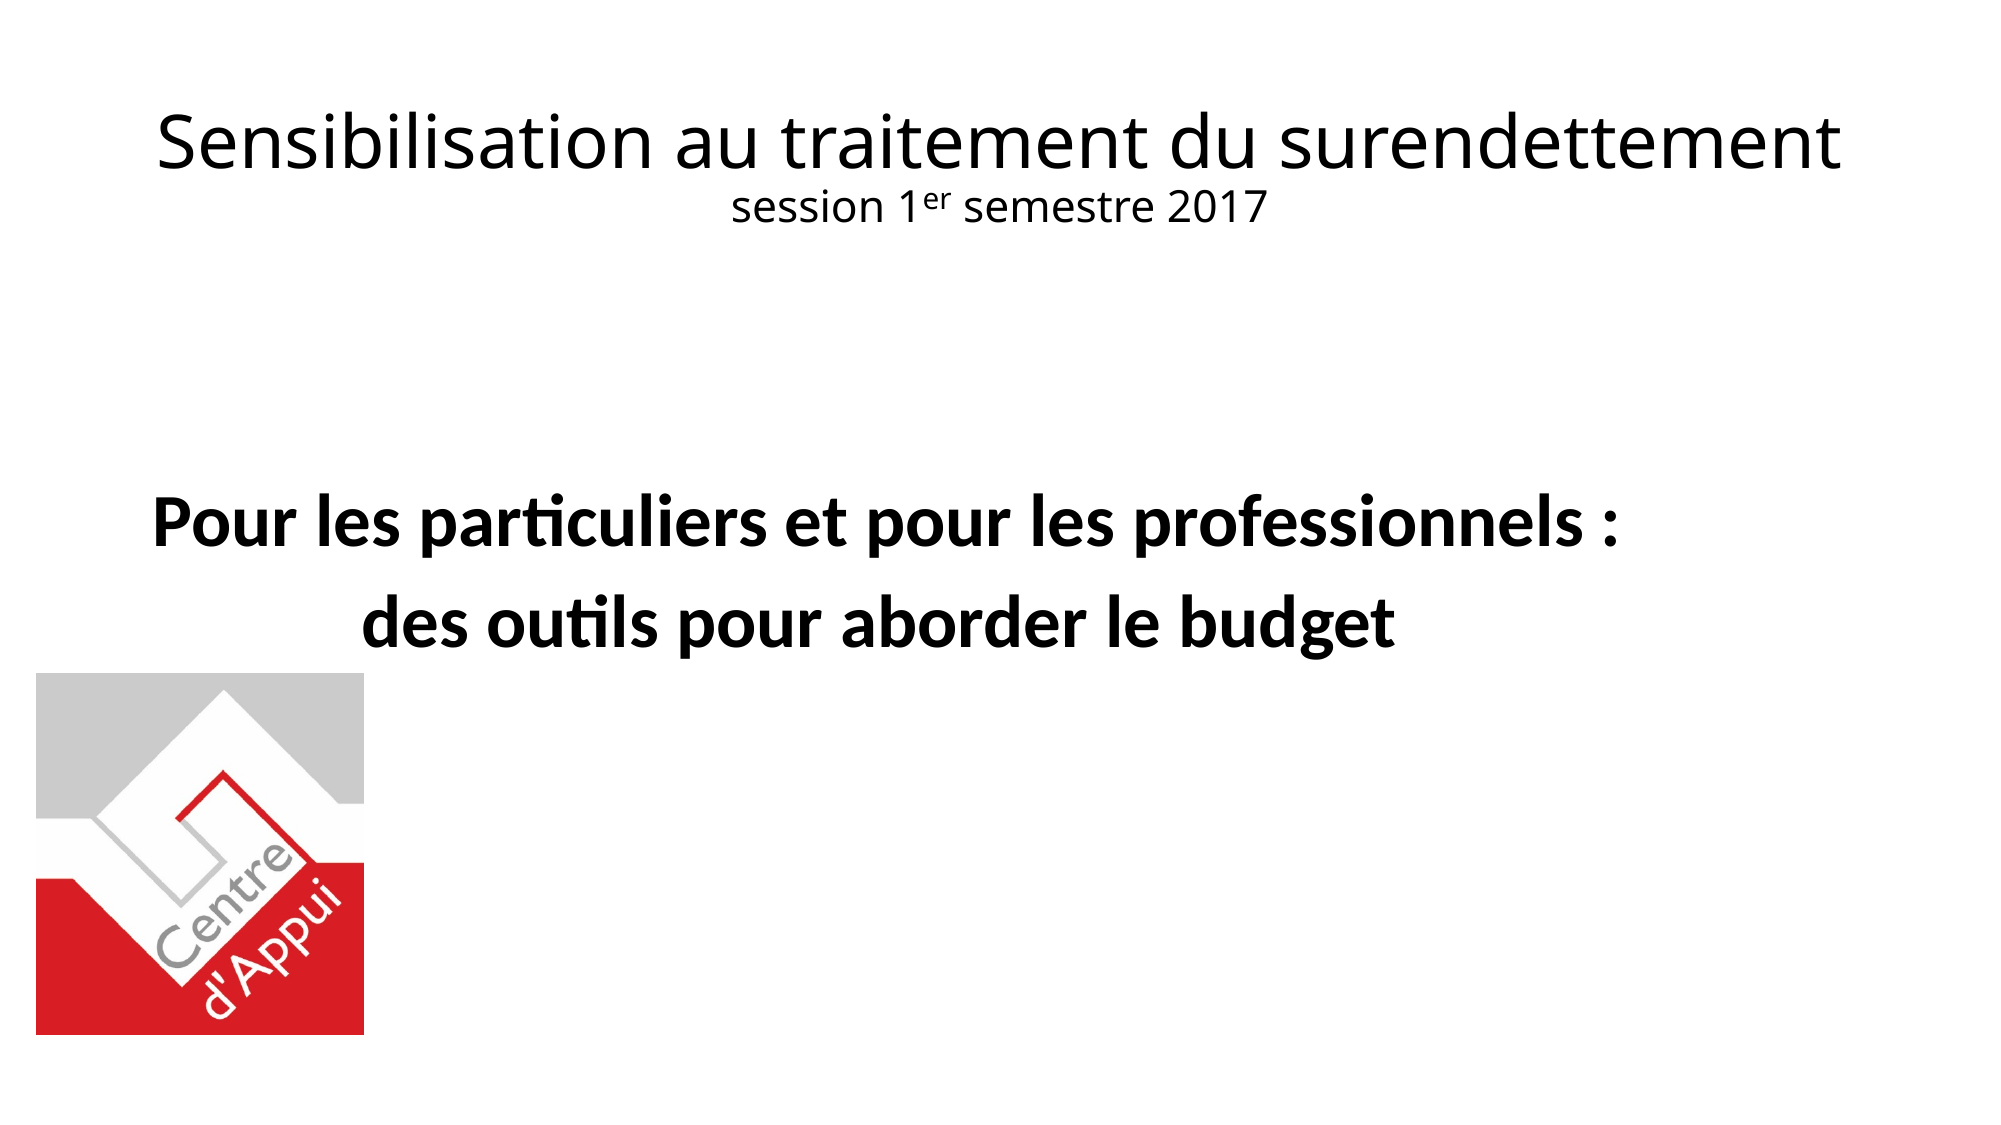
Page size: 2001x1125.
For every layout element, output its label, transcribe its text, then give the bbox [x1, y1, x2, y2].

title Sensibilisation au traitement du surendettement session 1er semestre 2017 [137, 59, 1863, 278]
picture [36, 673, 364, 1035]
list Pour les particuliers et pour les professionnels : des outils pour aborder le budget [137, 299, 1863, 1014]
